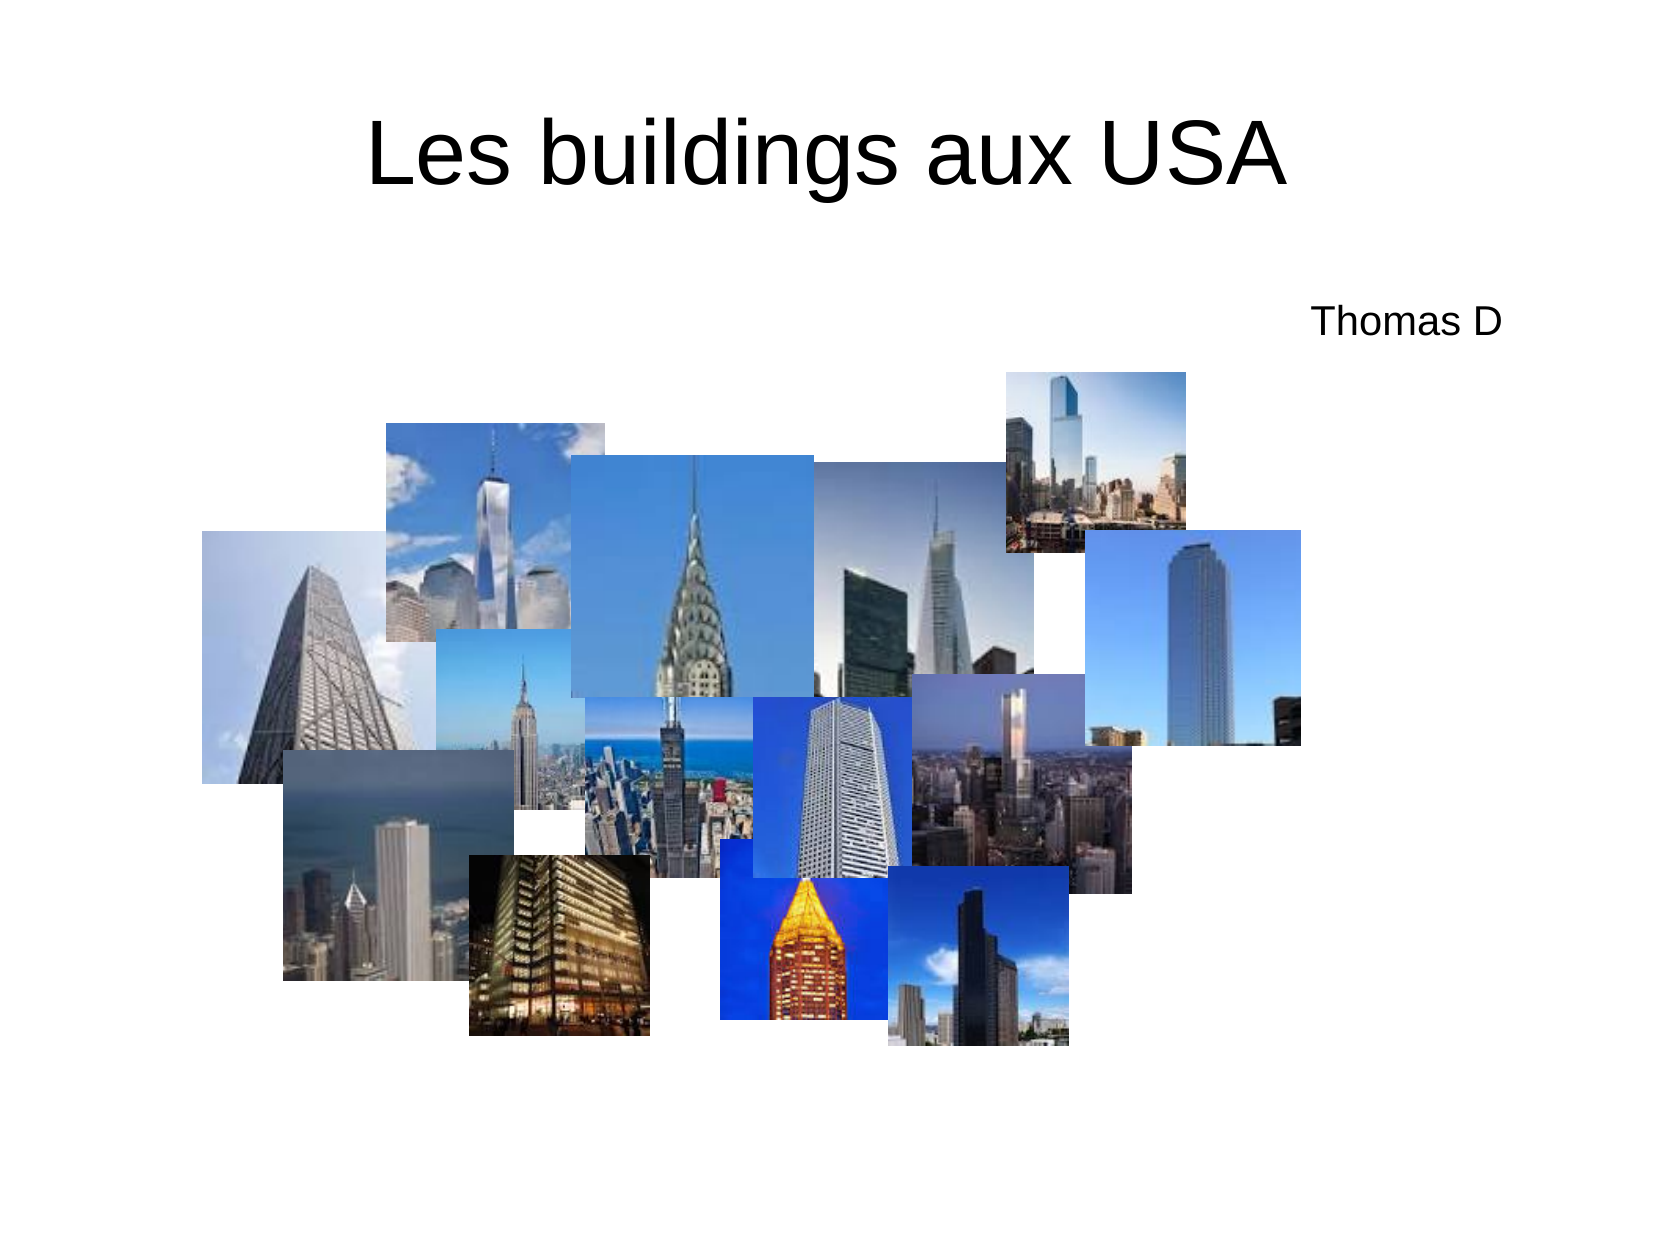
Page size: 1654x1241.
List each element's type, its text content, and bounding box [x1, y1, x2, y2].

picture [202, 372, 1301, 1046]
list Thomas D [82, 290, 1571, 1109]
title Les buildings aux USA [82, 49, 1571, 257]
